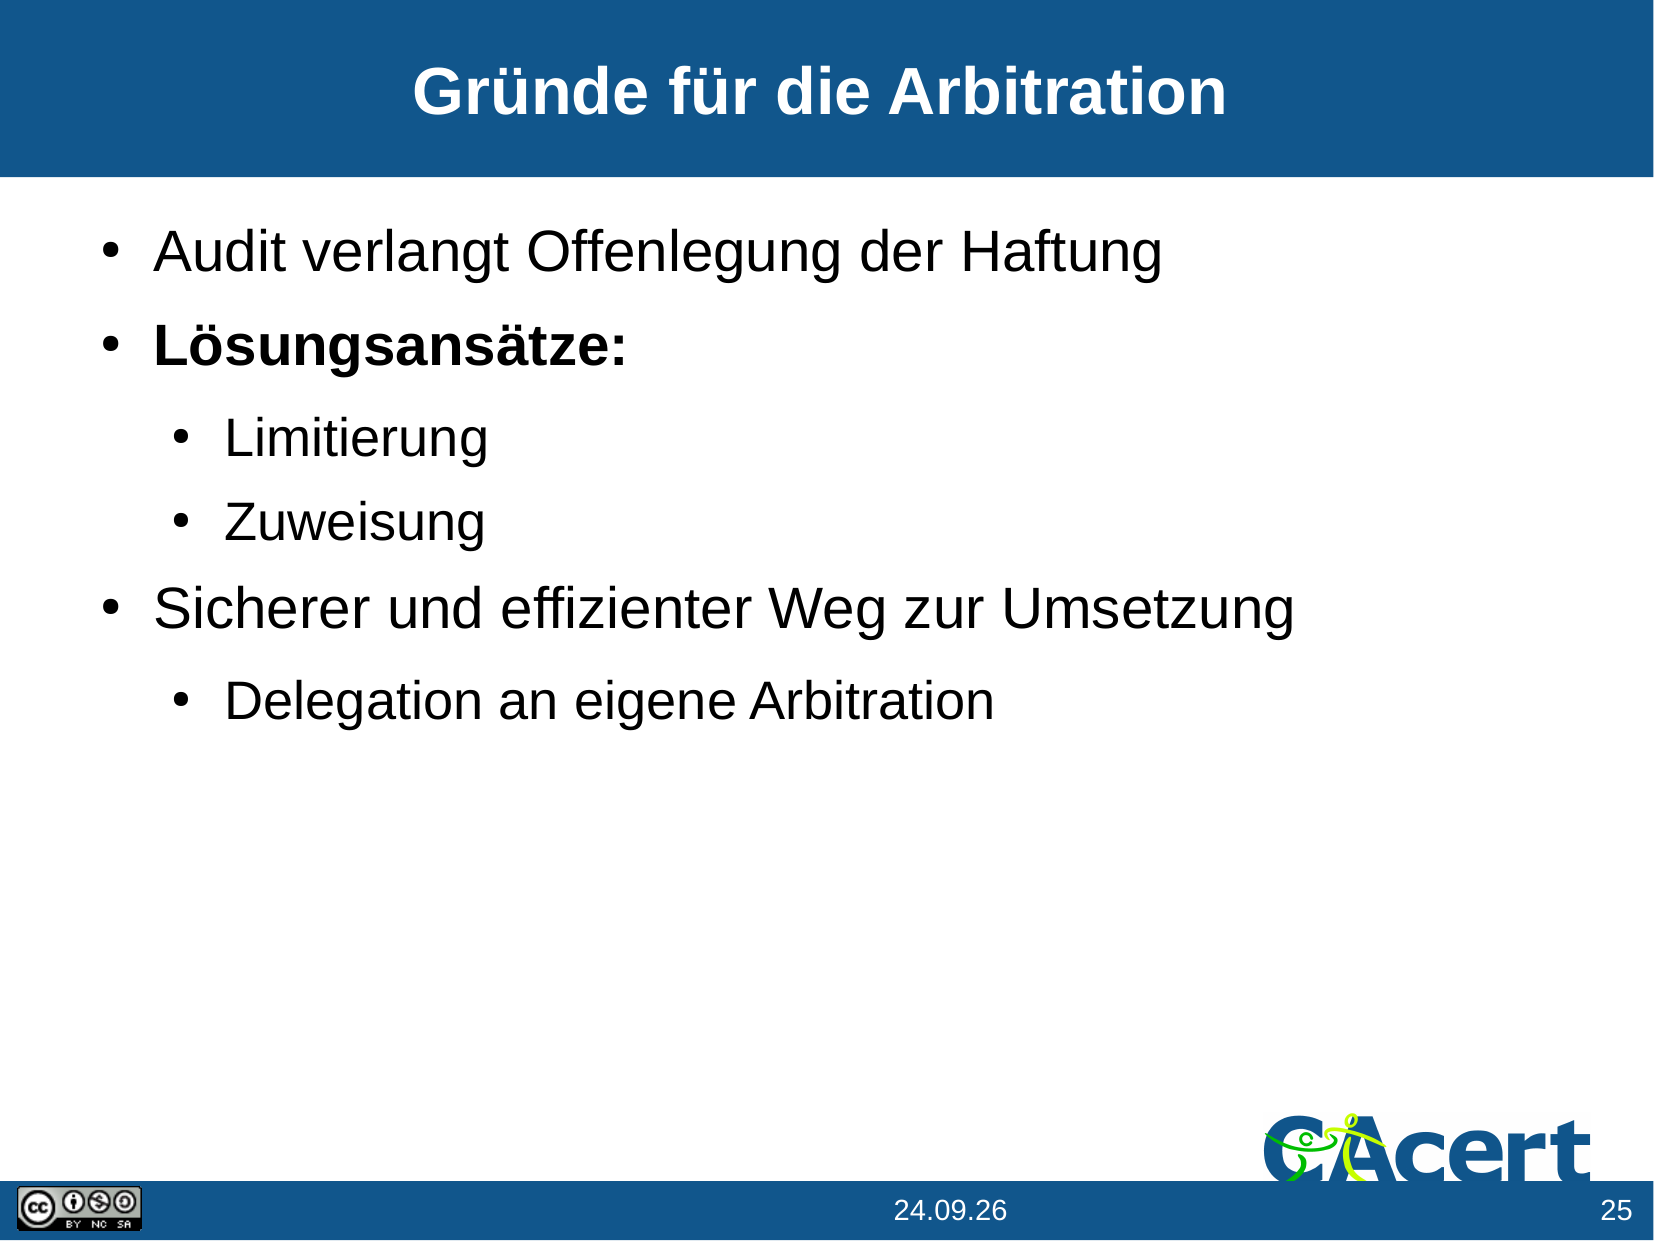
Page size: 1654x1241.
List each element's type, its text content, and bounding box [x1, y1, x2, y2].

picture [1263, 1112, 1591, 1181]
picture [17, 1186, 142, 1231]
title Gründe für die Arbitration [76, 17, 1565, 166]
list Audit verlangt Offenlegung der Haftung Lösungsansätze: Limitierung Zuweisung Sicherer und effizienter Weg zur Umsetzung Delegation an eigene Arbitration [82, 218, 1571, 1077]
